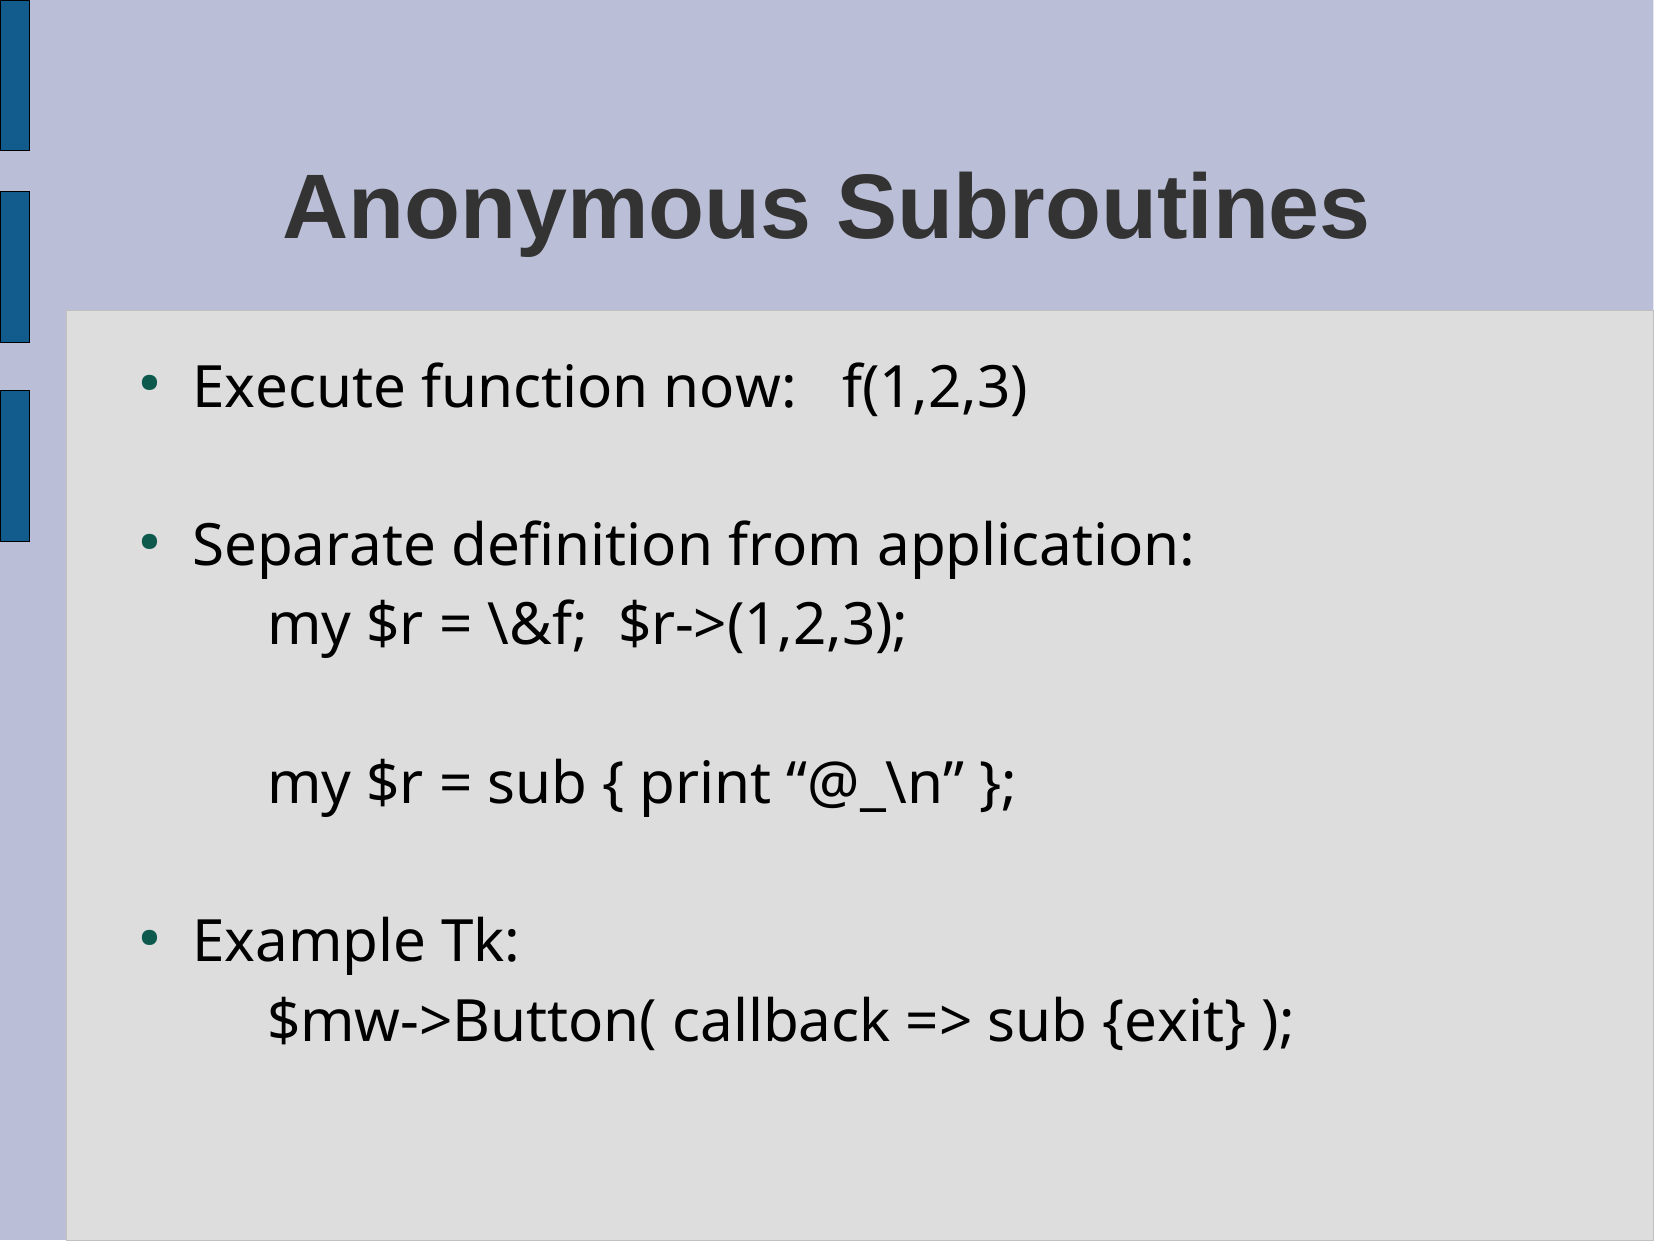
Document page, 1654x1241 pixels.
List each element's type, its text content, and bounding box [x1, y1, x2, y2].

title Anonymous Subroutines [121, 102, 1534, 311]
list Execute function now: f(1,2,3) Separate definition from application: my $r = \&f; $r->(1,2,3); my $r = sub { print “@_\n” }; Example Tk: $mw->Button( callback => sub {exit} ); [121, 344, 1534, 1214]
